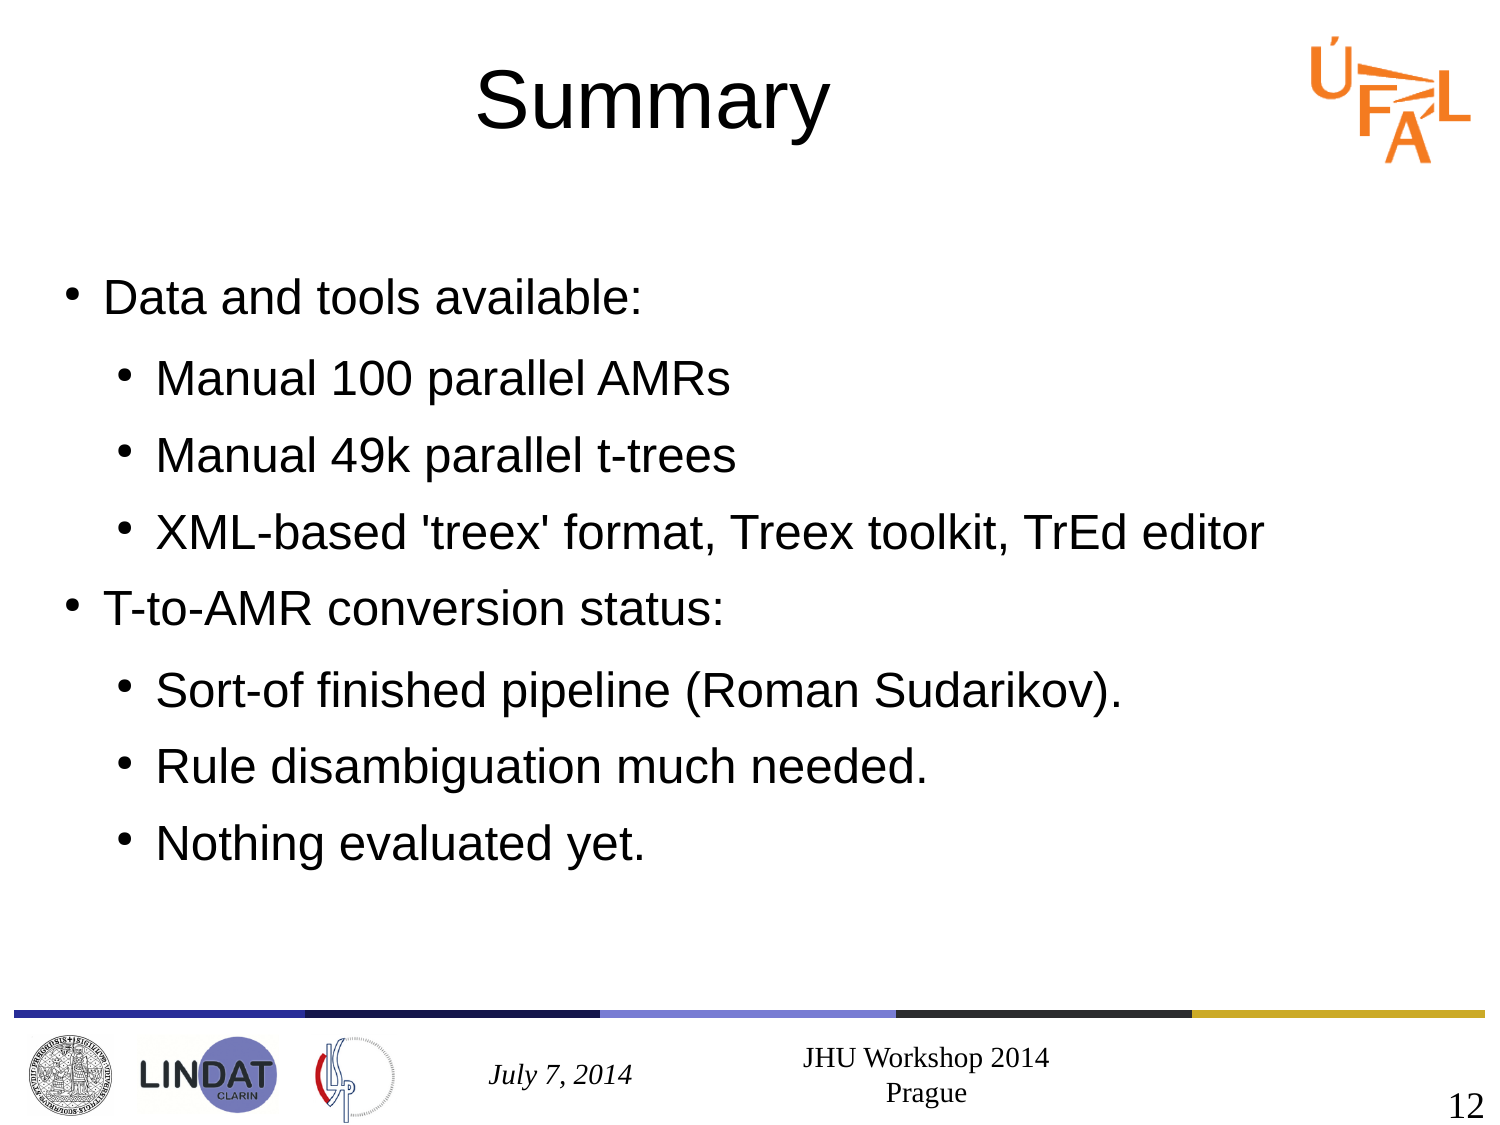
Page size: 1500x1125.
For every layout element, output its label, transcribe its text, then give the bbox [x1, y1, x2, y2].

footer JHU Workshop 2014 Prague [755, 1031, 1099, 1113]
list Data and tools available: Manual 100 parallel AMRs Manual 49k parallel t-trees XML-based 'treex' format, Treex toolkit, TrEd editor T-to-AMR conversion status: Sort-of finished pipeline (Roman Sudarikov). Rule disambiguation much needed. Nothing evaluated yet. [35, 257, 1424, 885]
picture [1311, 36, 1472, 166]
picture [14, 1010, 1485, 1018]
picture [137, 1034, 279, 1116]
slide_number <number> [1149, 1073, 1500, 1125]
picture [27, 1034, 114, 1116]
title Summary [75, 37, 1231, 225]
picture [311, 1034, 397, 1125]
slide_number July 7, 2014 [418, 1048, 703, 1099]
